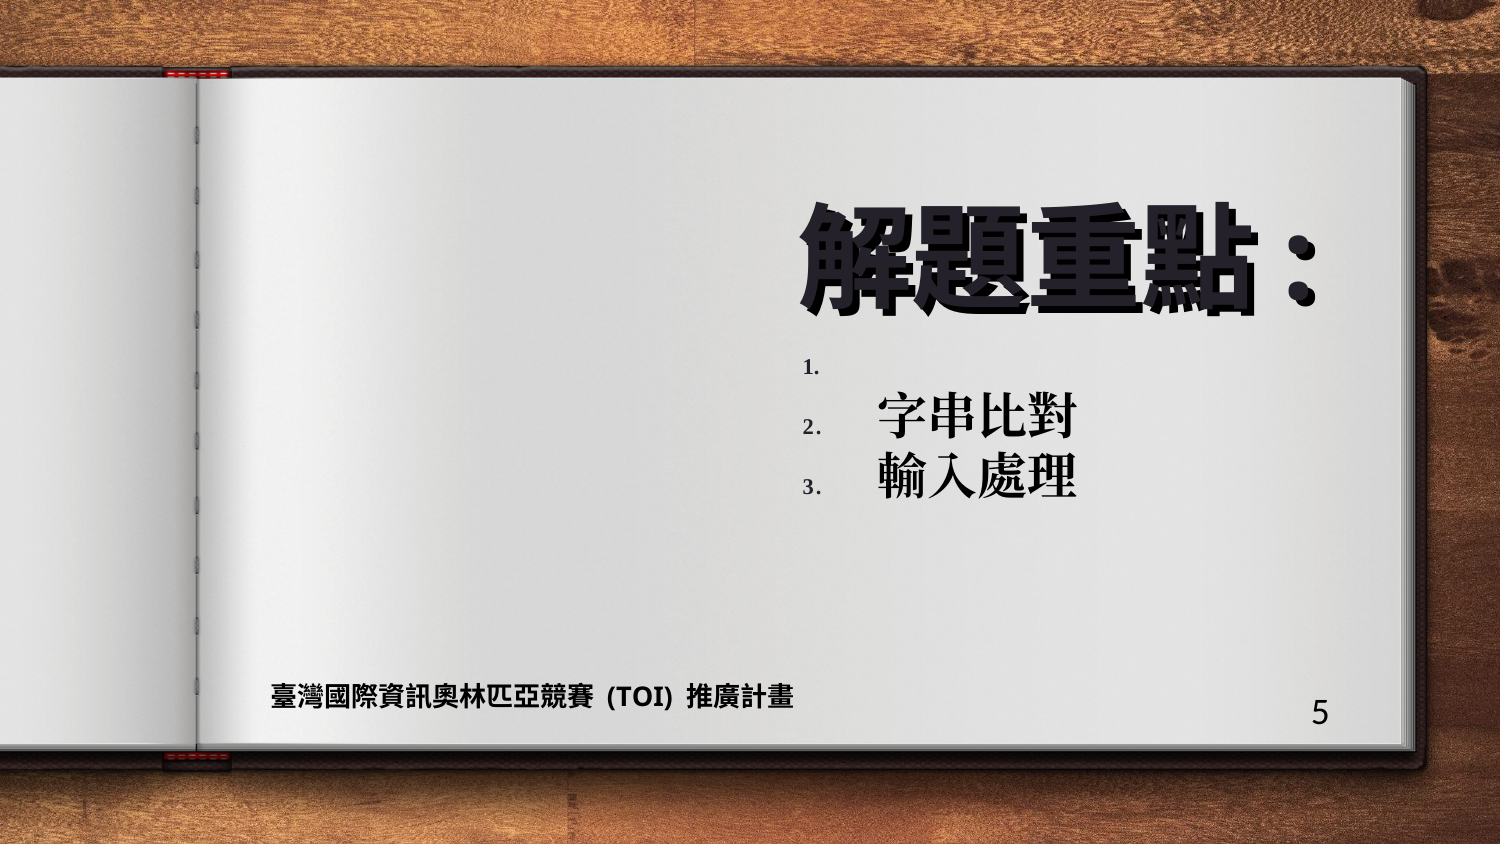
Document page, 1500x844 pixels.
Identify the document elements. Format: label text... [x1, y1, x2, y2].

subtitle 字串比對 輸入處理 [787, 309, 1341, 584]
text_box 5 [1295, 672, 1386, 737]
title 解題重點: [782, 146, 1313, 338]
